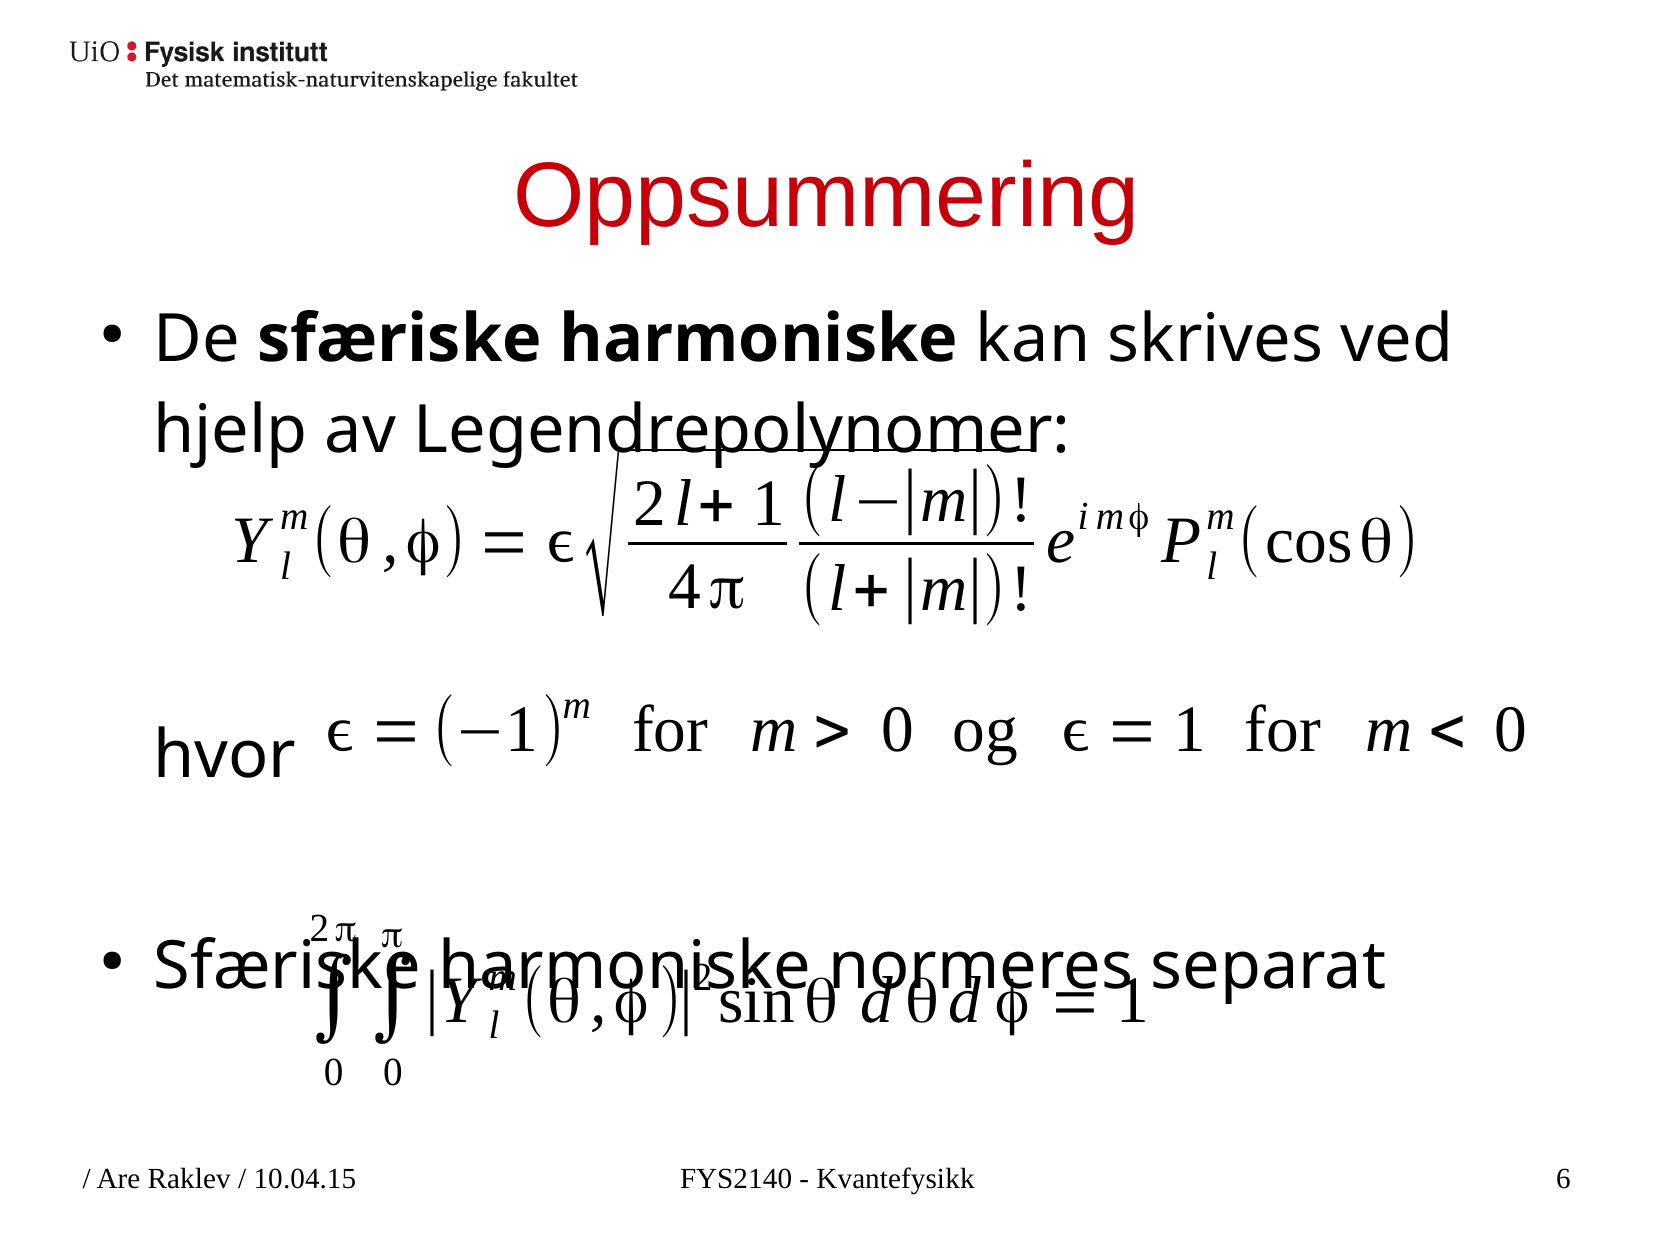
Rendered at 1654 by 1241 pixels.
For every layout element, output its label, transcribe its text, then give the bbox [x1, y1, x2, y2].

chart [300, 905, 1155, 1095]
list De sfæriske harmoniske kan skrives ved hjelp av Legendrepolynomer: hvor Sfæriske harmoniske normeres separat [82, 290, 1576, 1094]
chart [225, 444, 1425, 630]
title Oppsummering [82, 90, 1571, 290]
chart [317, 682, 1534, 771]
picture [68, 37, 581, 93]
